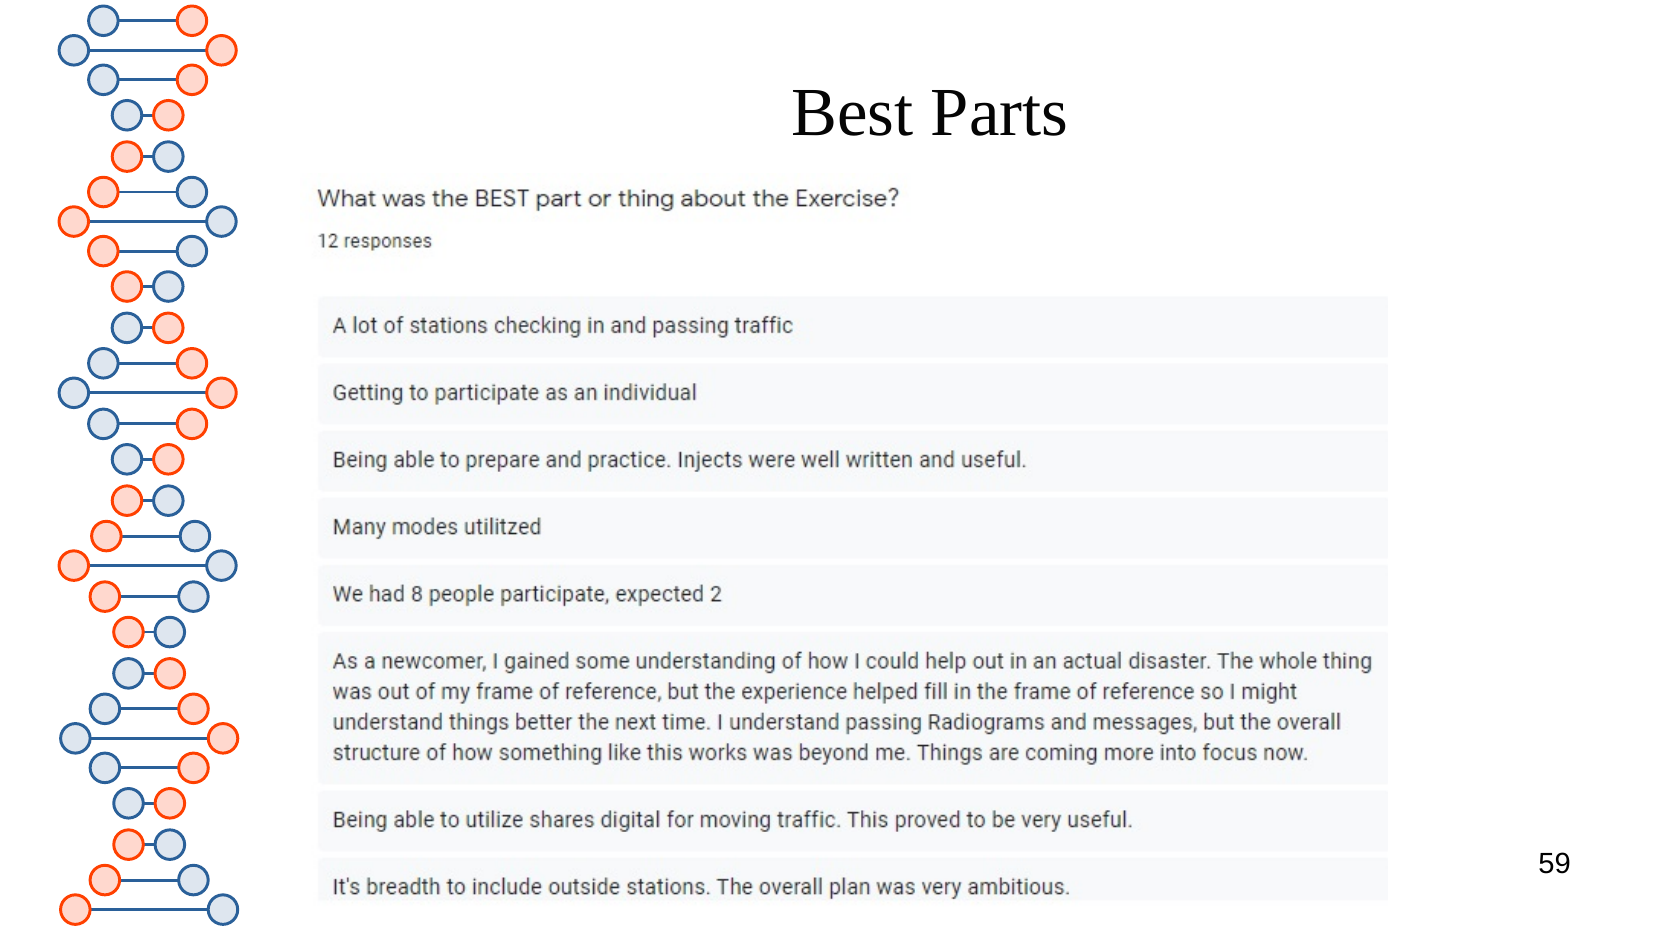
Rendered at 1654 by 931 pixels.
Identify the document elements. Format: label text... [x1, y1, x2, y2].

picture [300, 173, 1388, 922]
title Best Parts [265, 35, 1595, 189]
